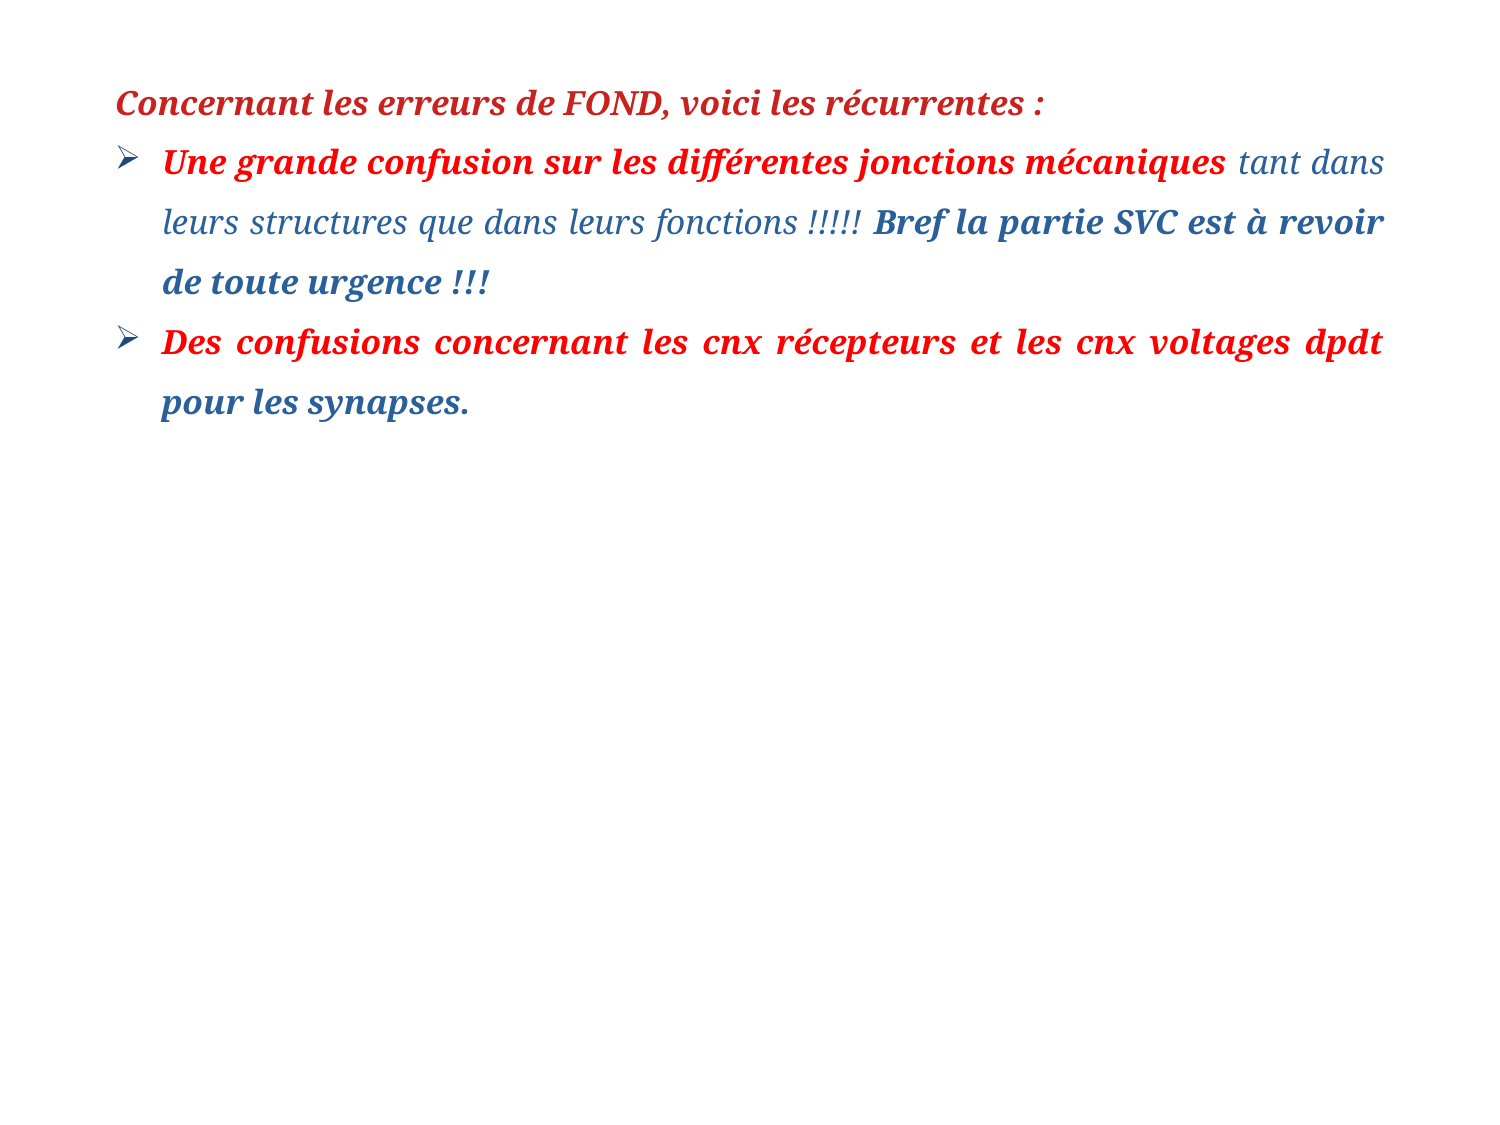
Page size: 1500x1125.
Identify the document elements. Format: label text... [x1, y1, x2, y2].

text_box Concernant les erreurs de FOND, voici les récurrentes : Une grande confusion sur les différentes jonctions mécaniques tant dans leurs structures que dans leurs fonctions !!!!! Bref la partie SVC est à revoir de toute urgence !!! Des confusions concernant les cnx récepteurs et les cnx voltages dpdt pour les synapses. [100, 54, 1400, 669]
